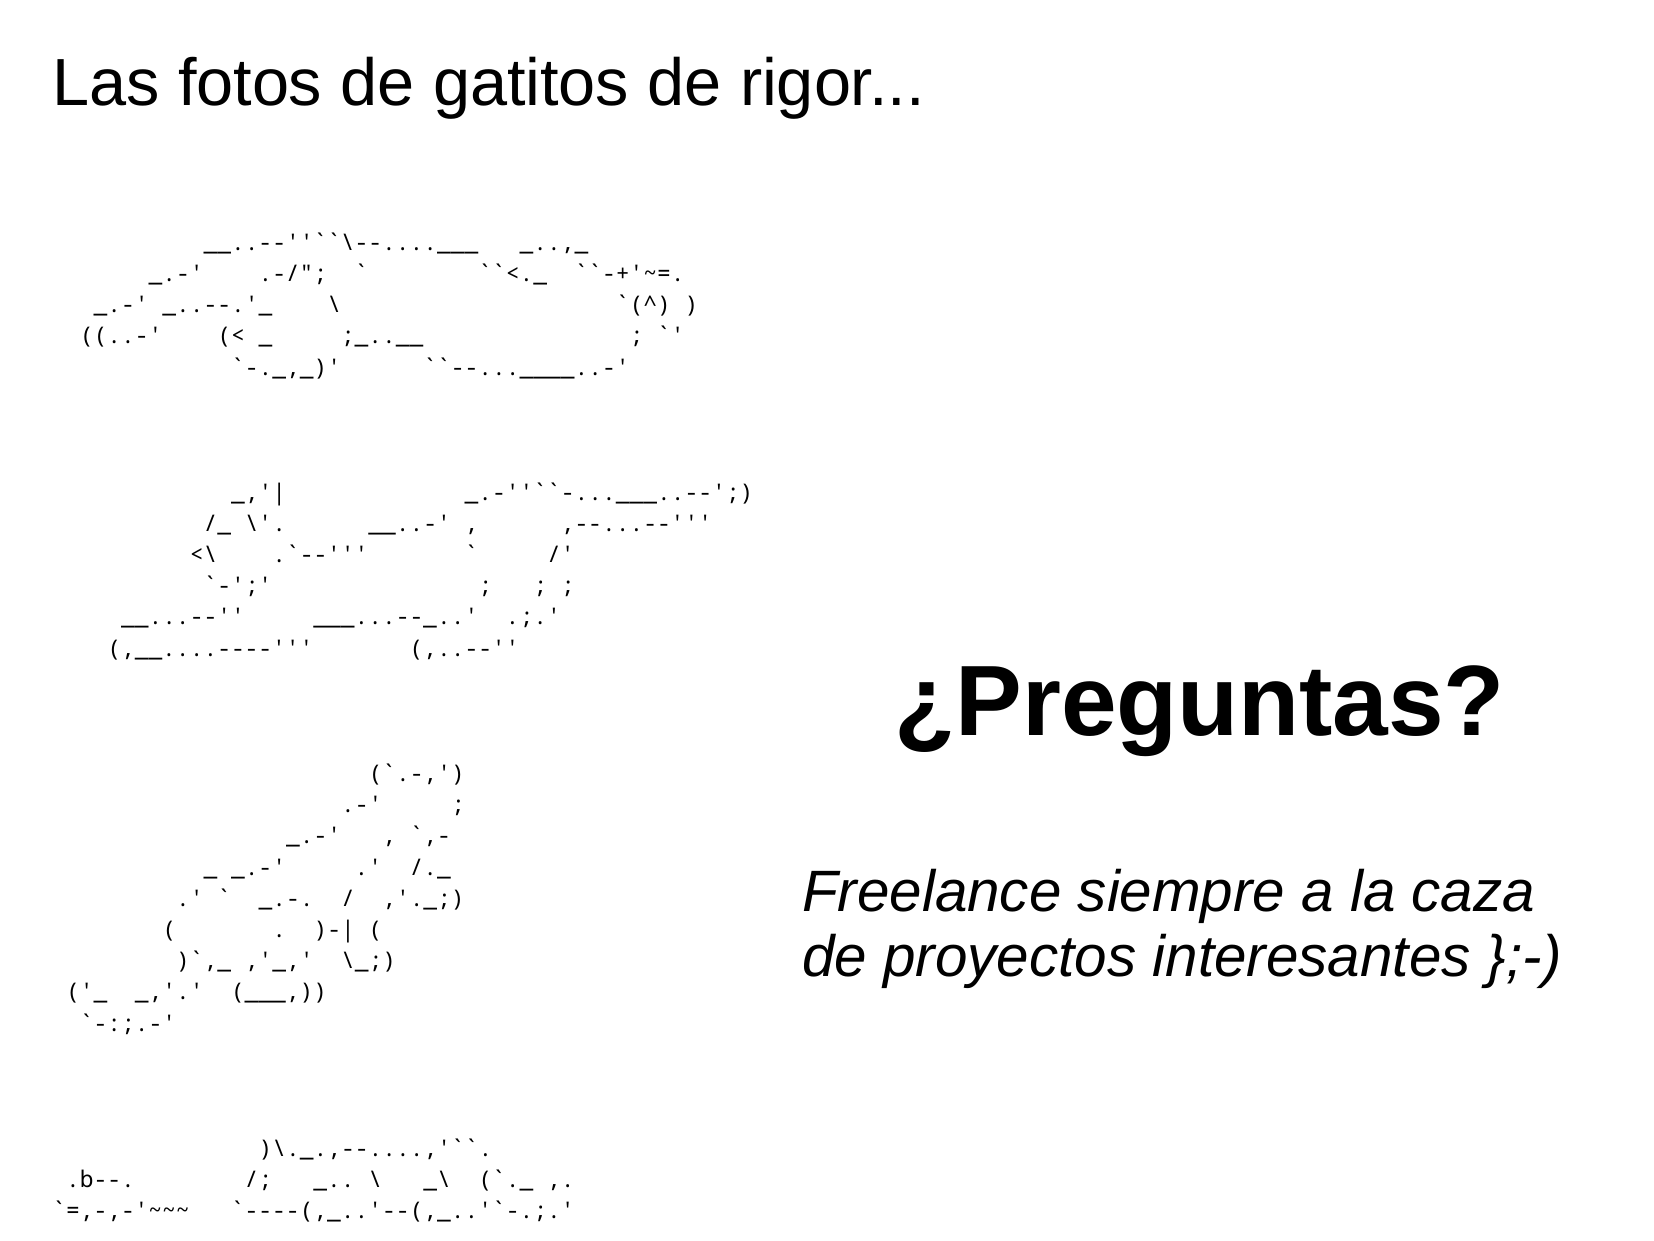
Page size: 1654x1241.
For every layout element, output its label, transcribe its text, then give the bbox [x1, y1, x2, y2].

text_box ¿Preguntas? Freelance siempre a la caza de proyectos interesantes };-) [787, 637, 1613, 997]
text_box Las fotos de gatitos de rigor... __..--''``\--....___ _..,_ _.-' .-/"; ` ``<._ ``-+'~=. _.-' _..--.'_ \ `(^) ) ((..-' (< _ ;_..__ ; `' `-._,_)' ``--...____..-' _,'| _.-''``-...___..--';) /_ \'. __..-' , ,--...--''' <\ .`--''' ` /' `-';' ; ; ; __...--'' ___...--_..' .;.' (,__....----''' (,..--'' (`.-,') .-' ; _.-' , `,- _ _.-' .' /._ .' ` _.-. / ,'._;) ( . )-| ( )`,_ ,'_,' \_;) ('_ _,'.' (___,)) `-:;.-' )\._.,--....,'``. .b--. /; _.. \ _\ (`._ ,. `=,-,-'~~~ `----(,_..'--(,_..'`-.;.' [37, 37, 1613, 1085]
